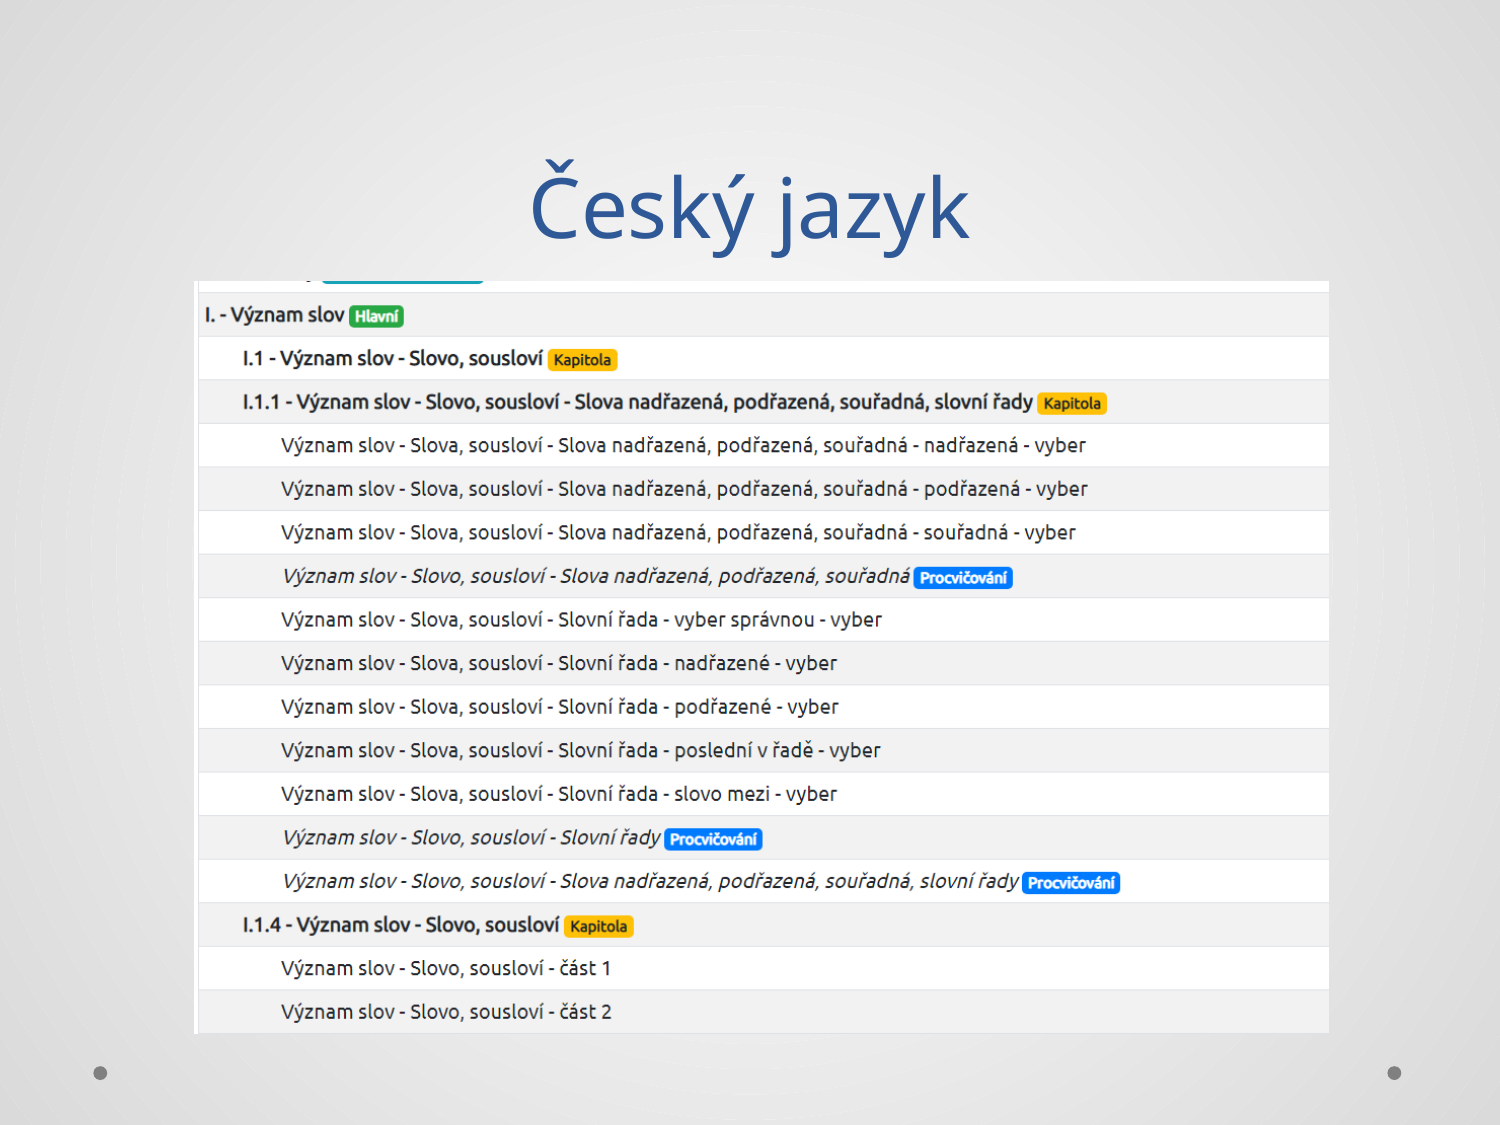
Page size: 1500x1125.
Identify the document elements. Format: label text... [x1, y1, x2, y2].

title Český jazyk [75, 0, 1425, 263]
picture [194, 281, 1329, 1034]
